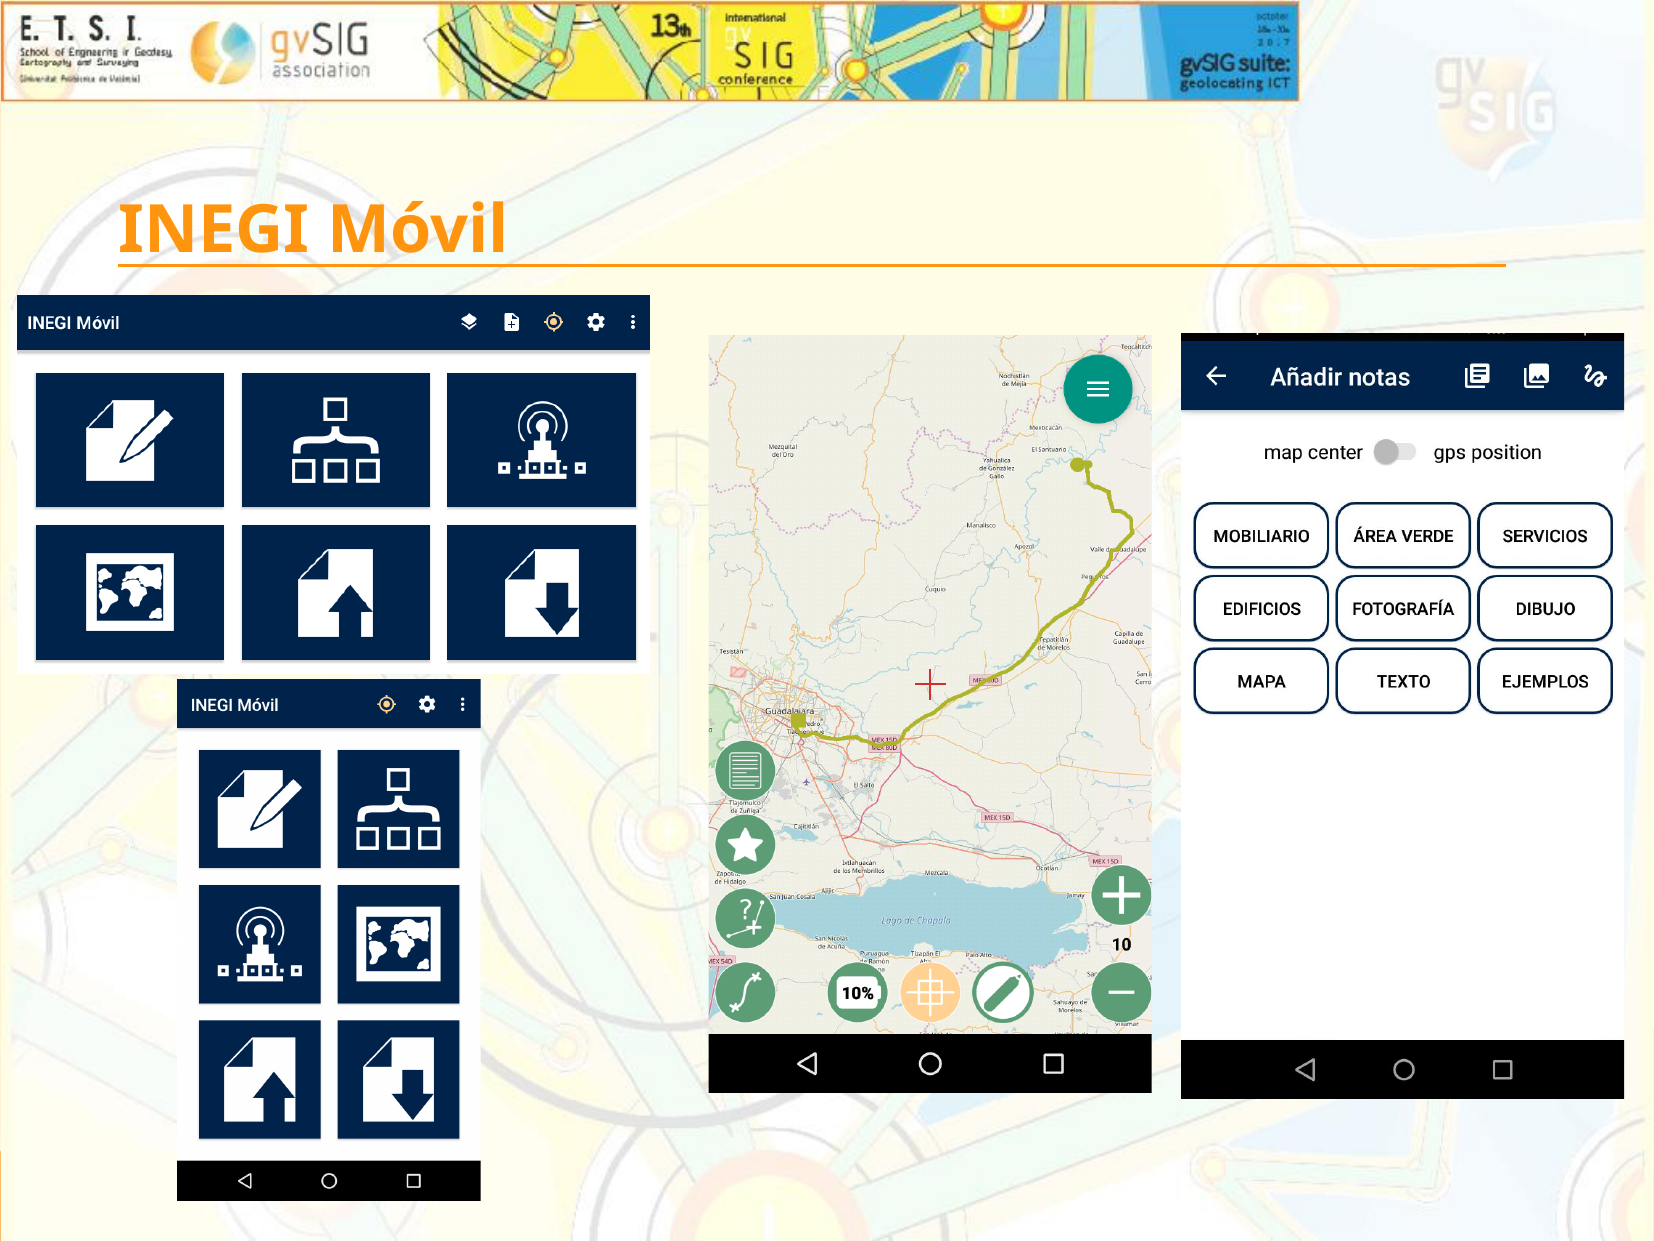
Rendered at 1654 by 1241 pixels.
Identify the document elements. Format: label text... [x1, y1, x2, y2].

picture [0, 0, 1654, 1241]
title INEGI Móvil [118, 177, 1607, 276]
